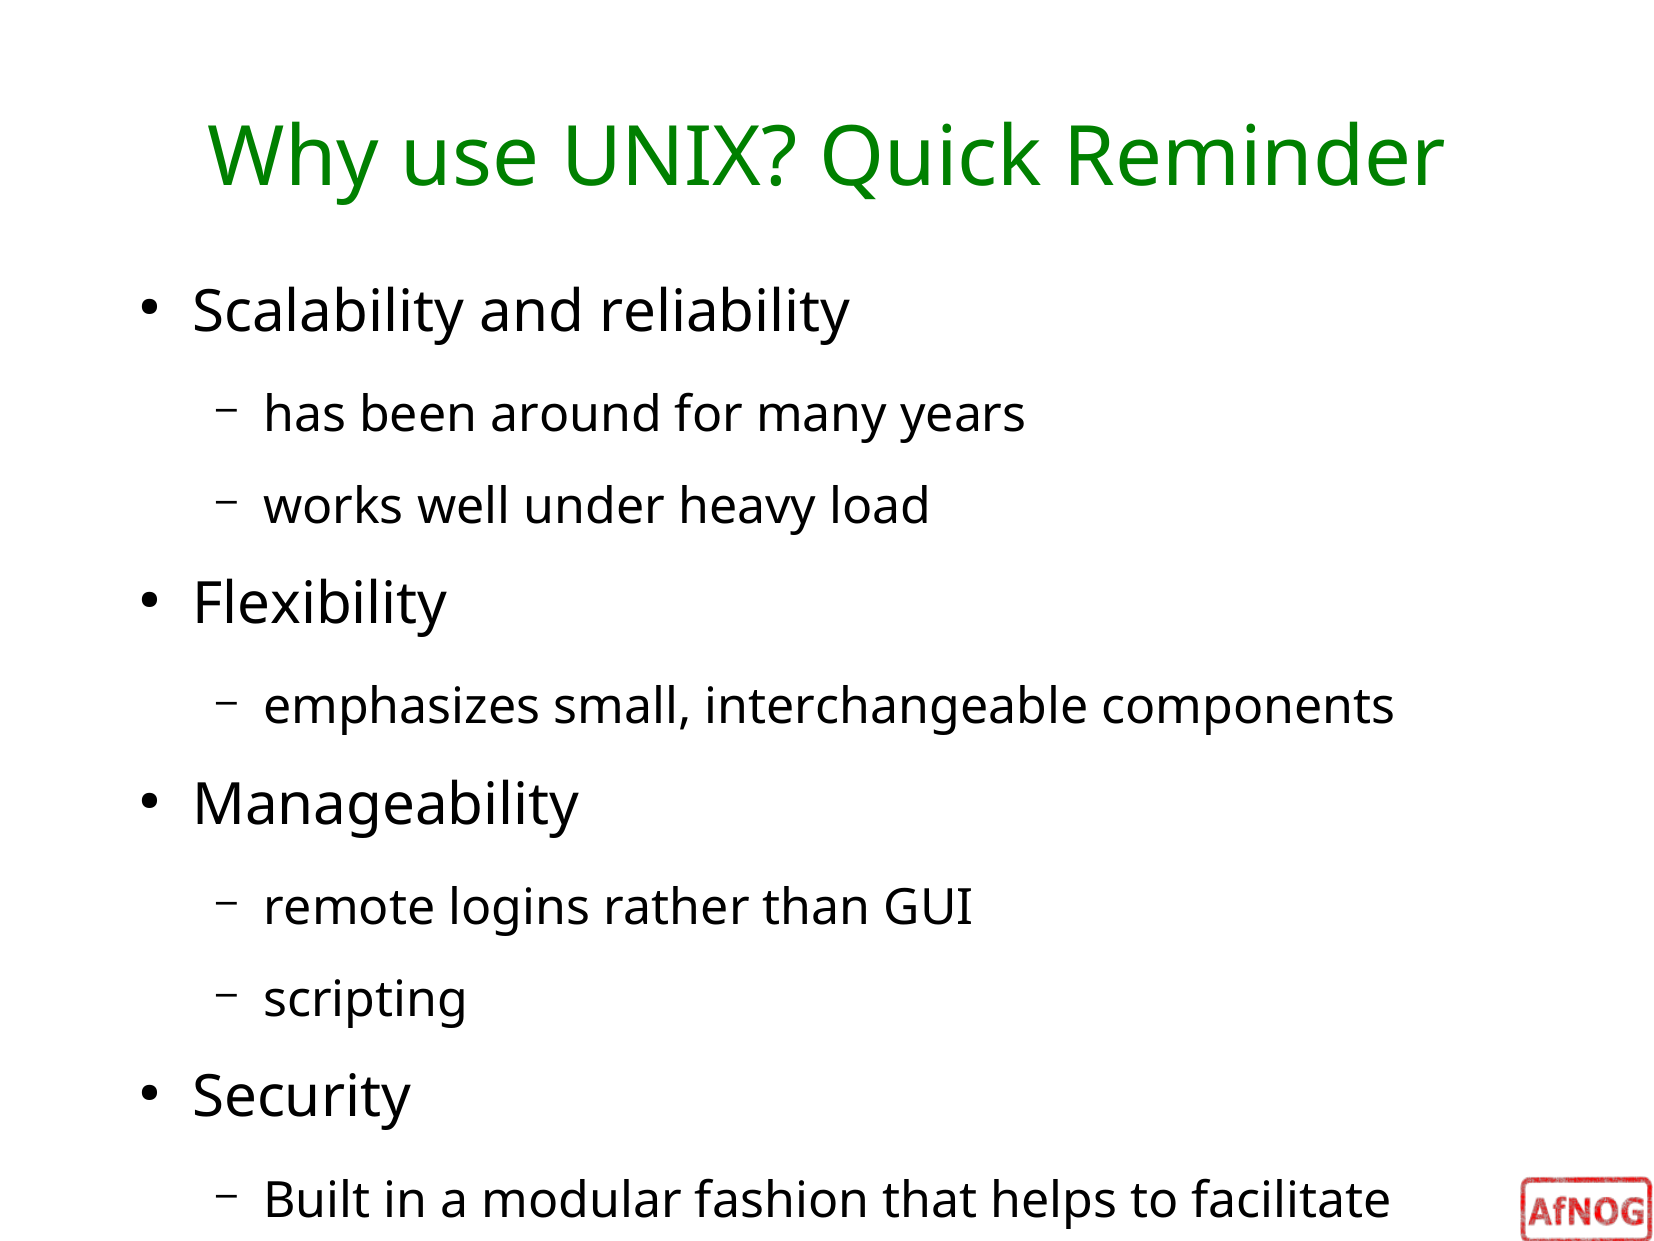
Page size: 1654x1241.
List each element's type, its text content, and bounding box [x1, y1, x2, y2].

title Why use UNIX? Quick Reminder [121, 49, 1533, 257]
list Scalability and reliability has been around for many years works well under heavy load Flexibility emphasizes small, interchangeable components Manageability remote logins rather than GUI scripting Security Built in a modular fashion that helps to facilitate securing the OS. [121, 268, 1561, 1215]
picture [1519, 1175, 1654, 1241]
